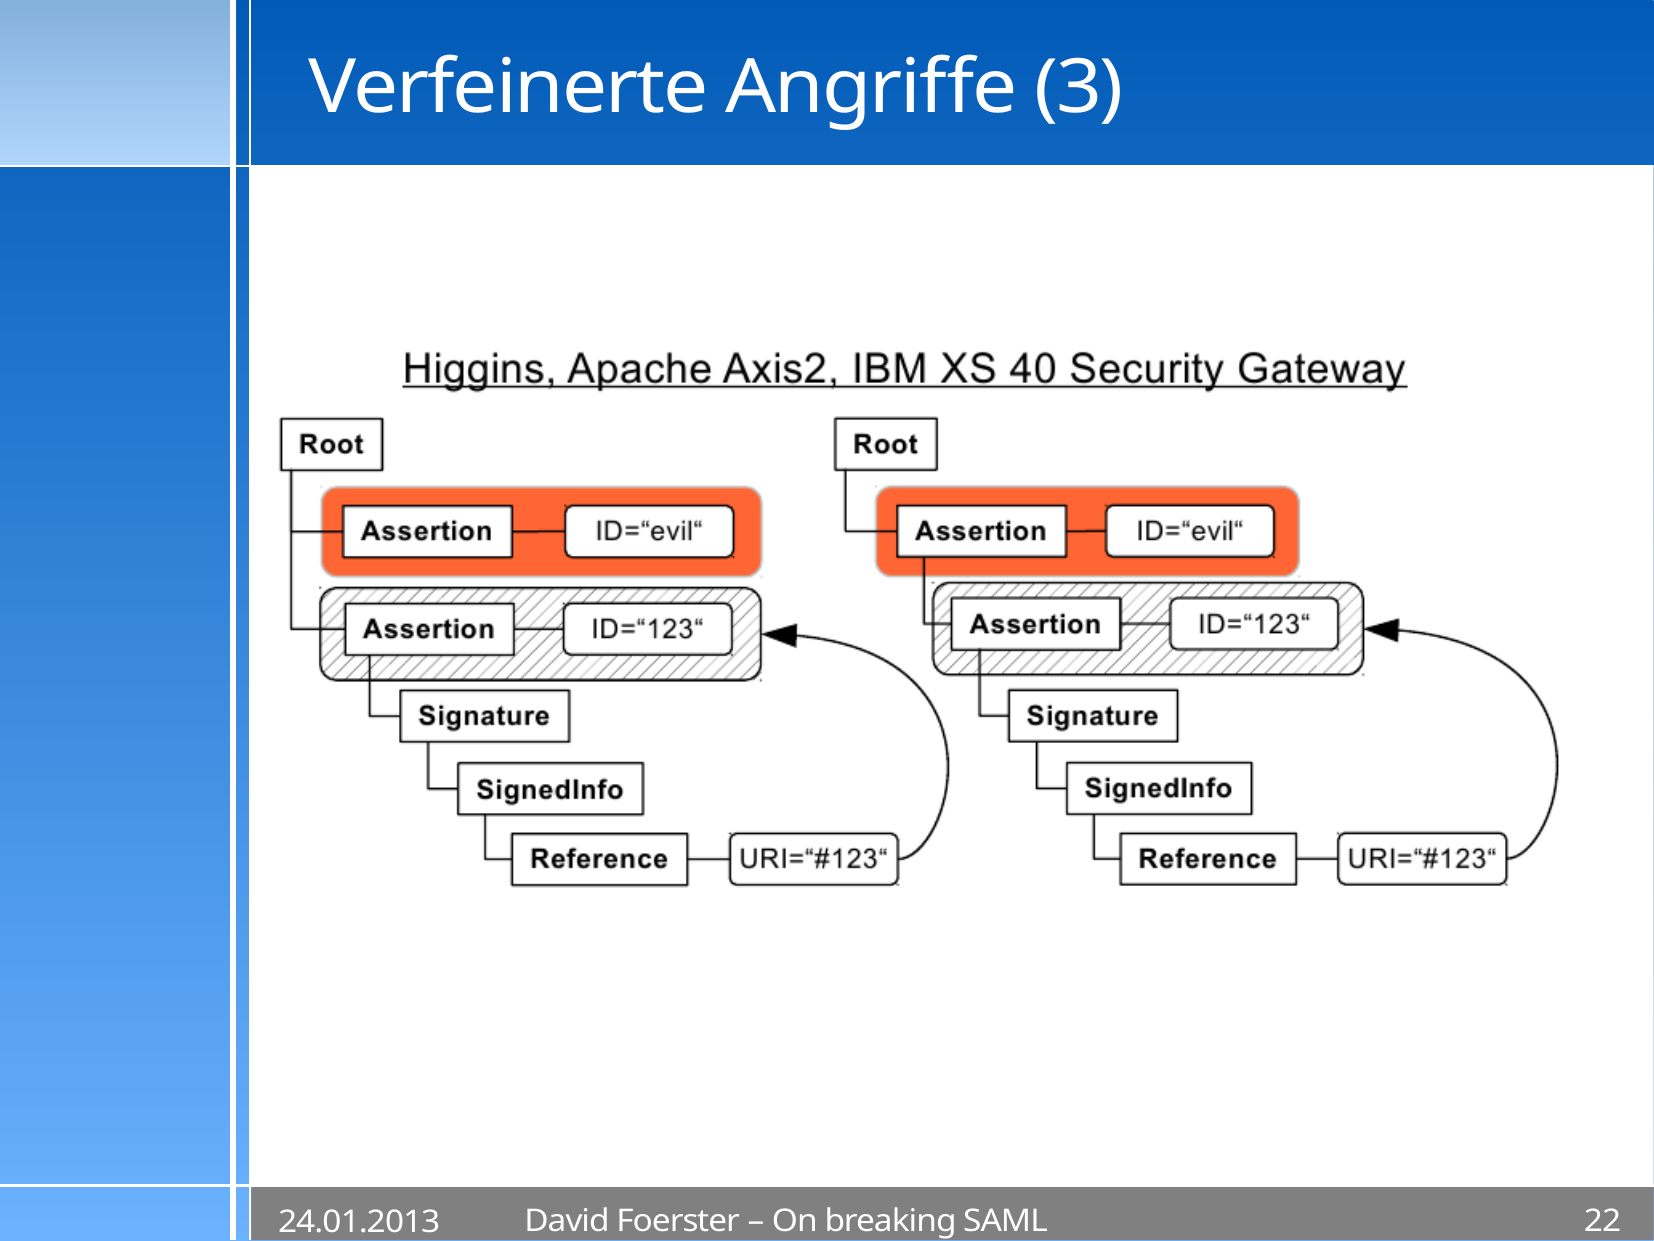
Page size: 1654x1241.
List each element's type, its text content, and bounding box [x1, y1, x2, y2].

title Verfeinerte Angriffe (3) [273, 0, 1499, 187]
picture [273, 346, 1565, 894]
